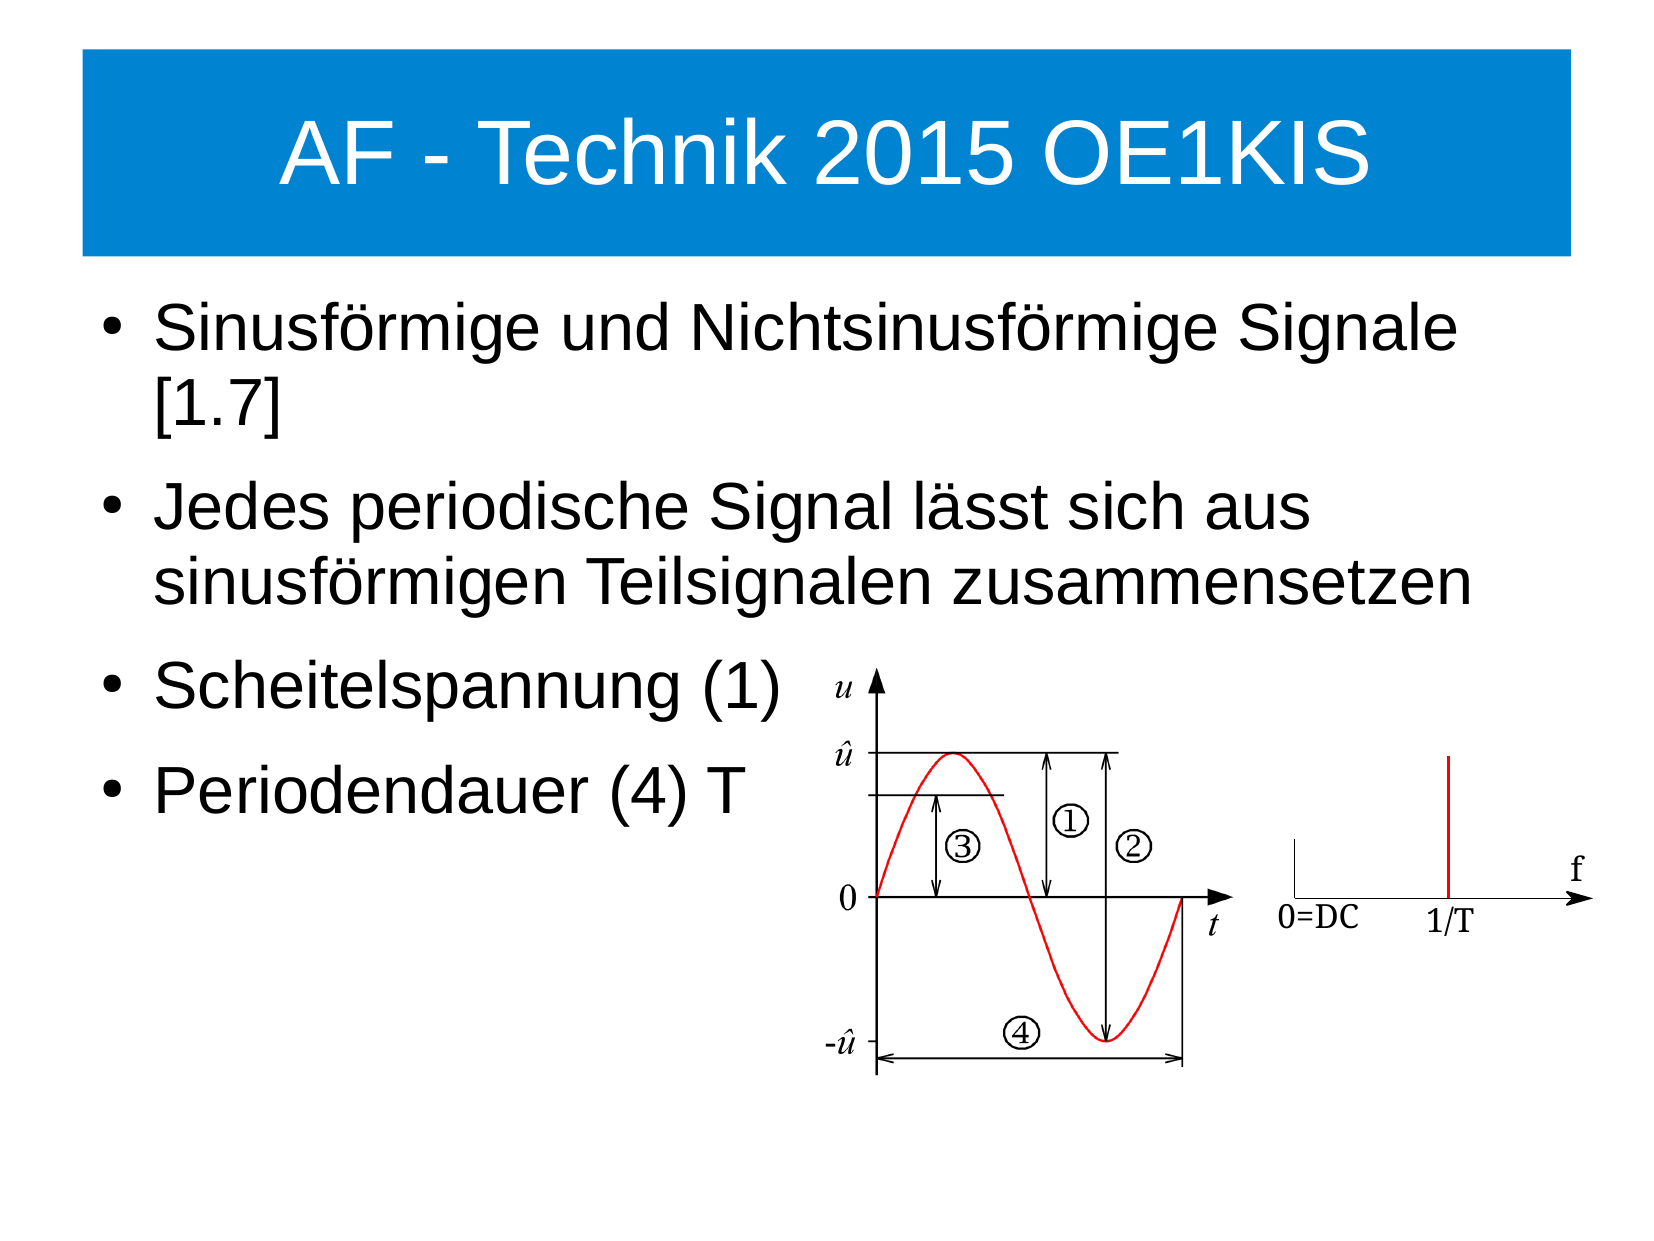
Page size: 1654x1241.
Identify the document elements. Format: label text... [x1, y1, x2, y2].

title AF - Technik 2015 OE1KIS [82, 49, 1571, 257]
list Sinusförmige und Nichtsinusförmige Signale [1.7] Jedes periodische Signal lässt sich aus sinusförmigen Teilsignalen zusammensetzen Scheitelspannung (1) Periodendauer (4) T [82, 290, 1571, 1010]
picture [1248, 706, 1654, 1241]
picture [810, 651, 1247, 1088]
